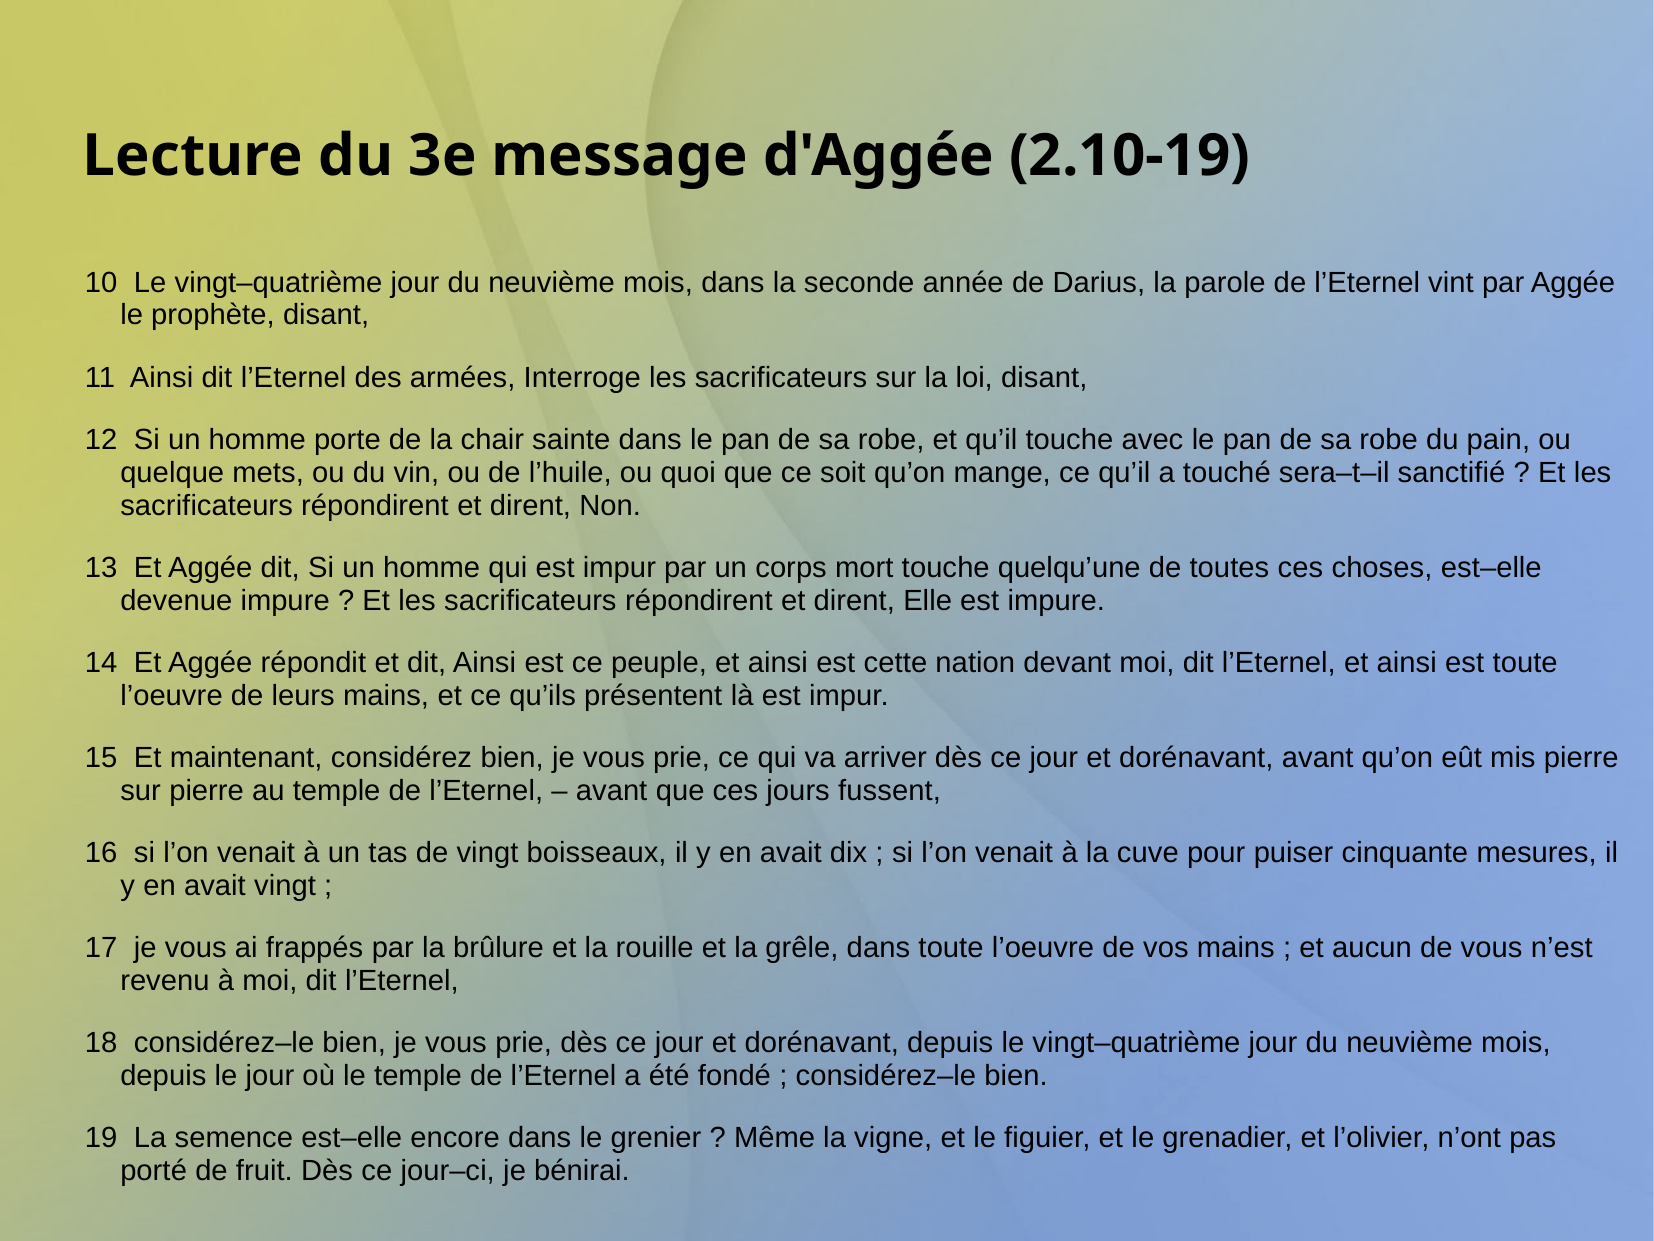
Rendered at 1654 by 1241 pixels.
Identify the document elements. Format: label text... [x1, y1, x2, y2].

title Lecture du 3e message d'Aggée (2.10-19) [82, 49, 1571, 257]
list 10 Le vingt–quatrième jour du neuvième mois, dans la seconde année de Darius, la parole de l’Eternel vint par Aggée le prophète, disant, 11 Ainsi dit l’Eternel des armées, Interroge les sacrificateurs sur la loi, disant, 12 Si un homme porte de la chair sainte dans le pan de sa robe, et qu’il touche avec le pan de sa robe du pain, ou quelque mets, ou du vin, ou de l’huile, ou quoi que ce soit qu’on mange, ce qu’il a touché sera–t–il sanctifié ? Et les sacrificateurs répondirent et dirent, Non. 13 Et Aggée dit, Si un homme qui est impur par un corps mort touche quelqu’une de toutes ces choses, est–elle devenue impure ? Et les sacrificateurs répondirent et dirent, Elle est impure. 14 Et Aggée répondit et dit, Ainsi est ce peuple, et ainsi est cette nation devant moi, dit l’Eternel, et ainsi est toute l’oeuvre de leurs mains, et ce qu’ils présentent là est impur. 15 Et maintenant, considérez bien, je vous prie, ce qui va arriver dès ce jour et dorénavant, avant qu’on eût mis pierre sur pierre au temple de l’Eternel, – avant que ces jours fussent, 16 si l’on venait à un tas de vingt boisseaux, il y en avait dix ; si l’on venait à la cuve pour puiser cinquante mesures, il y en avait vingt ; 17 je vous ai frappés par la brûlure et la rouille et la grêle, dans toute l’oeuvre de vos mains ; et aucun de vous n’est revenu à moi, dit l’Eternel, 18 considérez–le bien, je vous prie, dès ce jour et dorénavant, depuis le vingt–quatrième jour du neuvième mois, depuis le jour où le temple de l’Eternel a été fondé ; considérez–le bien. 19 La semence est–elle encore dans le grenier ? Même la vigne, et le figuier, et le grenadier, et l’olivier, n’ont pas porté de fruit. Dès ce jour–ci, je bénirai. [82, 265, 1625, 1188]
picture [0, 0, 1654, 1241]
